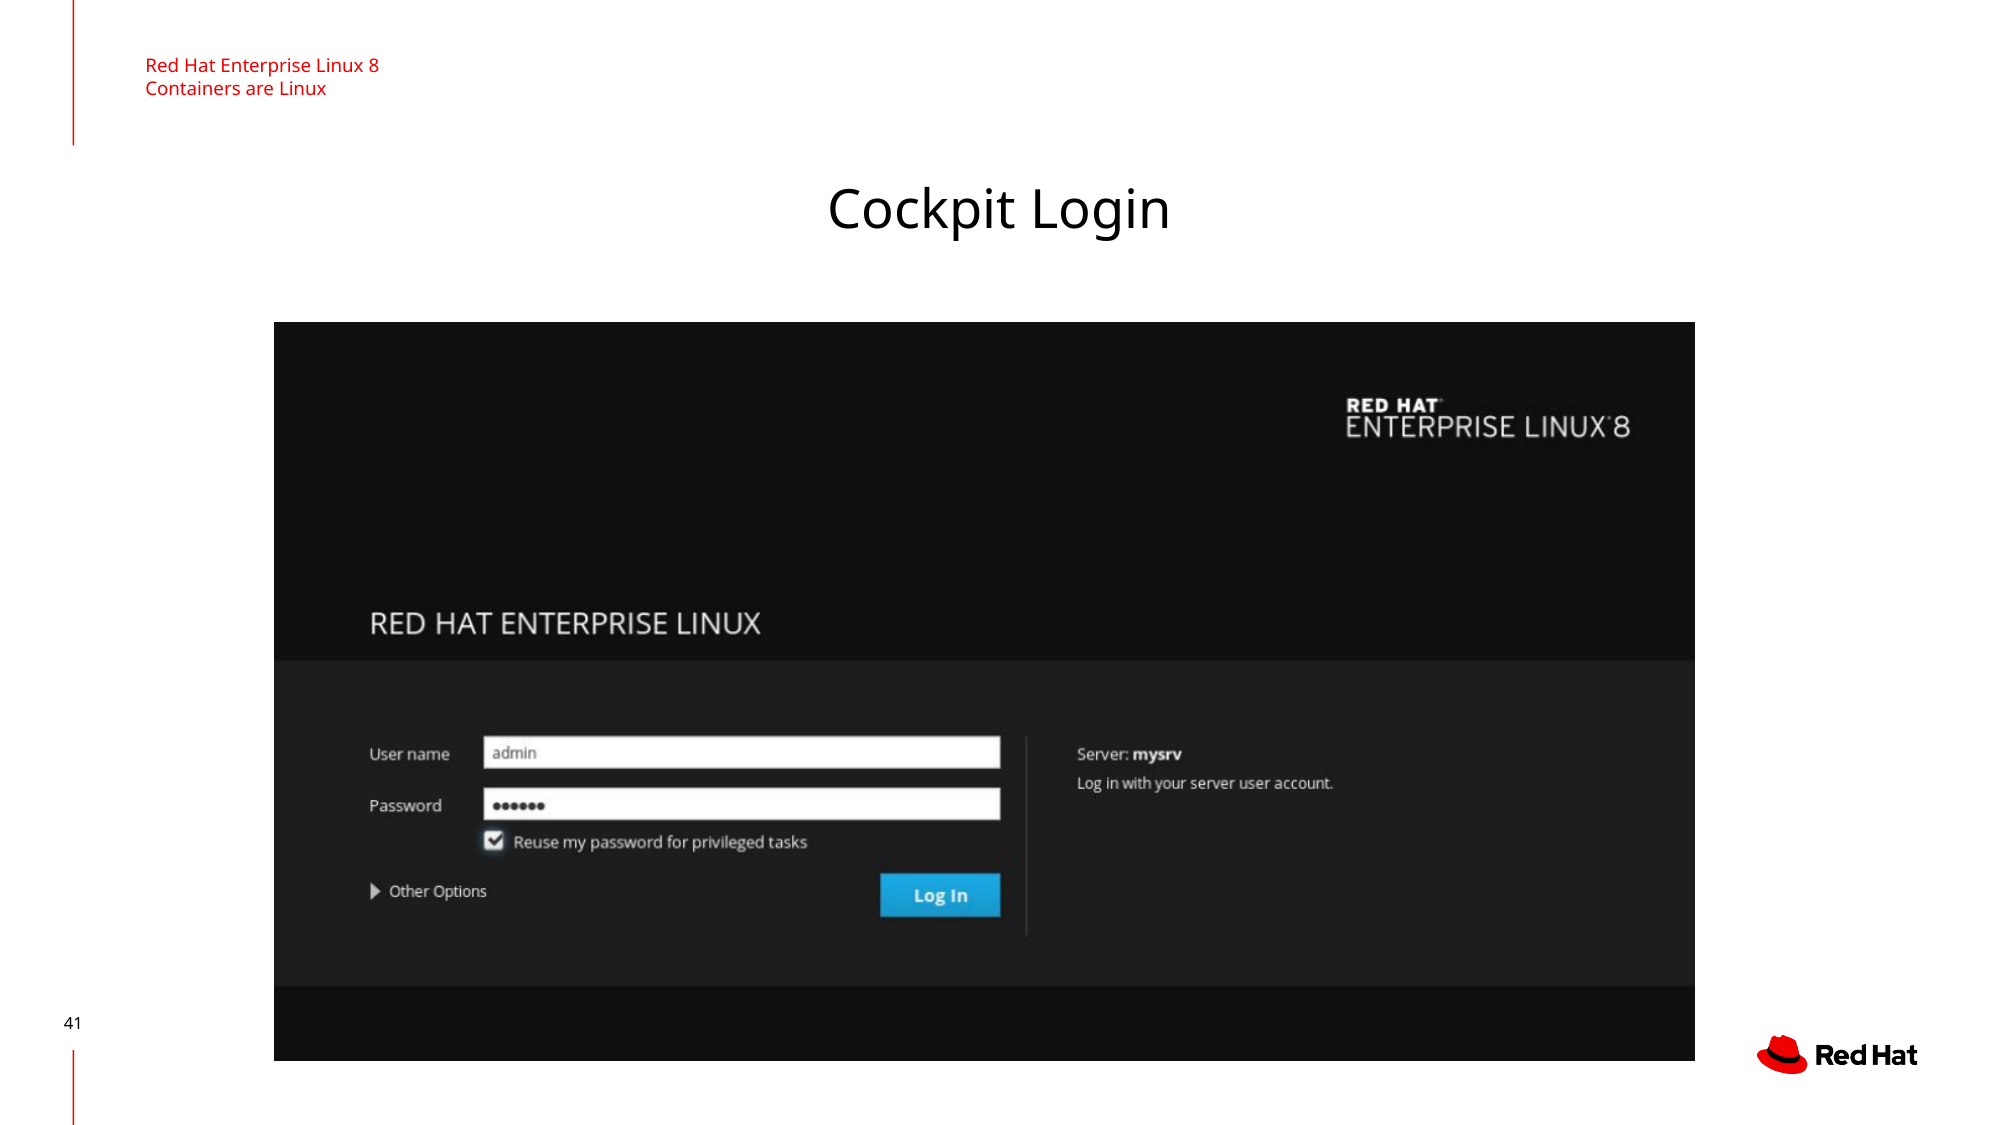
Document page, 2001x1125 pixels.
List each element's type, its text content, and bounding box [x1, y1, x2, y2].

title Cockpit Login [287, 155, 1713, 314]
picture [274, 322, 1695, 1061]
slide_number <number> [13, 1012, 134, 1036]
text_box Red Hat Enterprise Linux 8 Containers are Linux [73, 9, 919, 144]
picture [1757, 1035, 1918, 1074]
